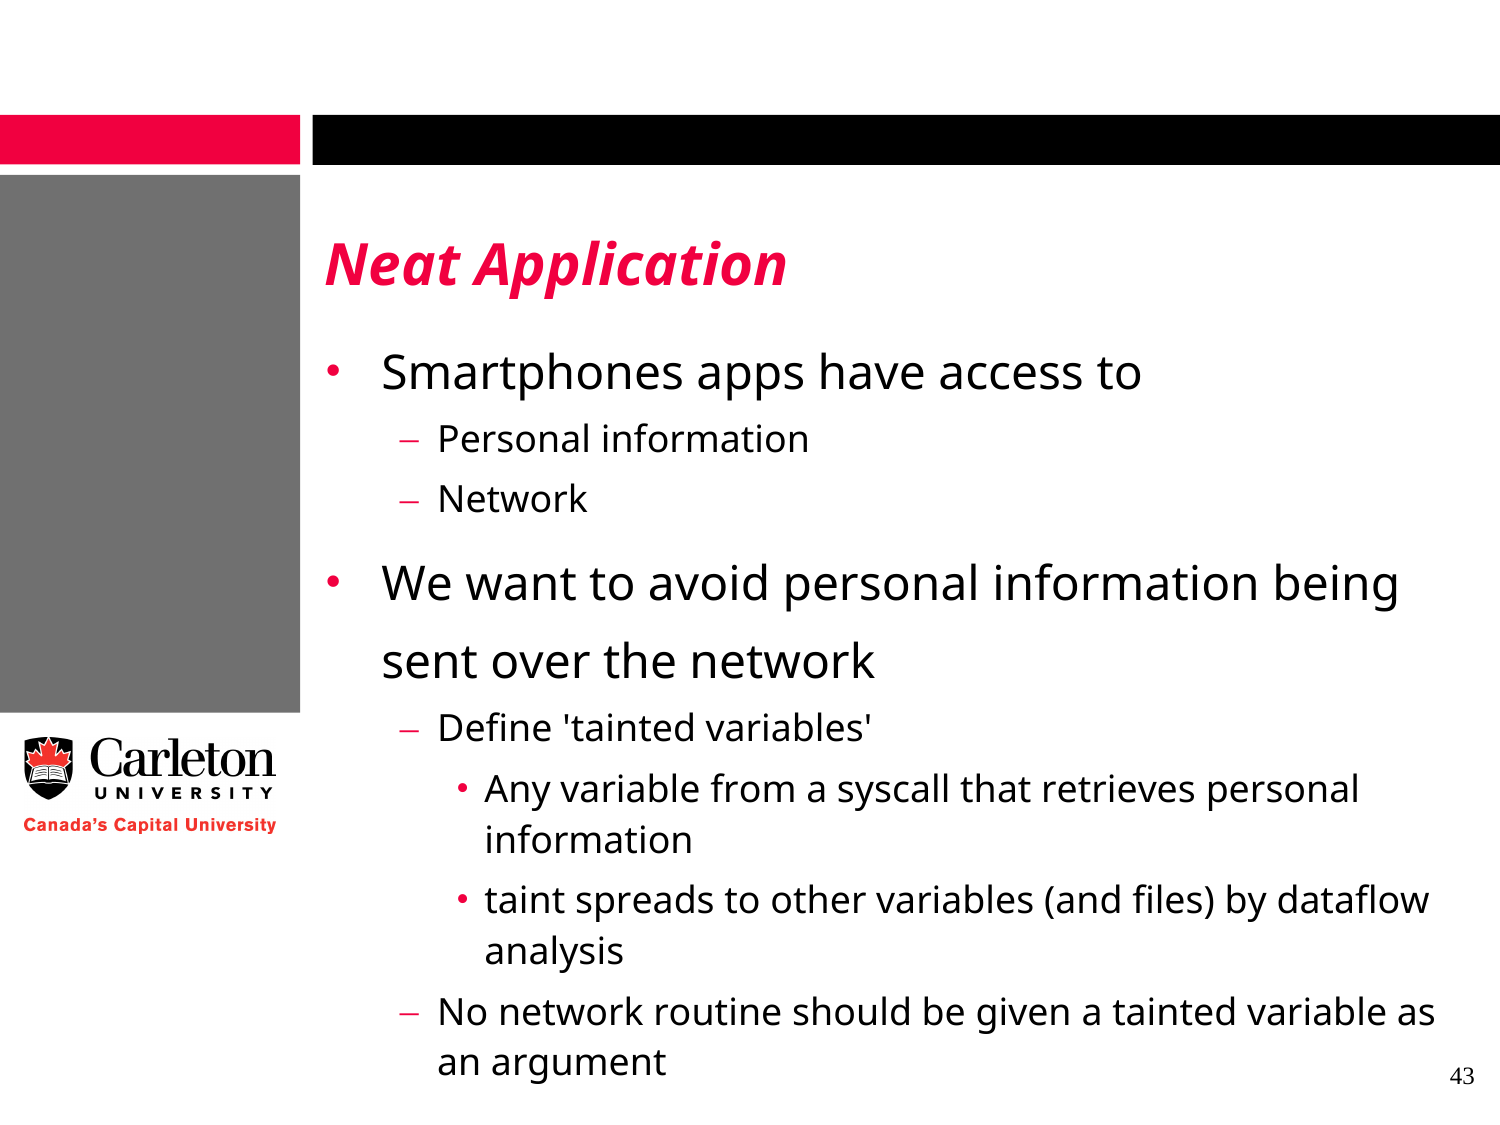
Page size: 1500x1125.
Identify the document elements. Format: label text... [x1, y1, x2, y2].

picture [24, 737, 276, 834]
title Neat Application [324, 194, 1450, 324]
list Smartphones apps have access to Personal information Network We want to avoid personal information being sent over the network Define 'tainted variables' Any variable from a syscall that retrieves personal information taint spreads to other variables (and files) by dataflow analysis No network routine should be given a tainted variable as an argument [324, 324, 1450, 1053]
